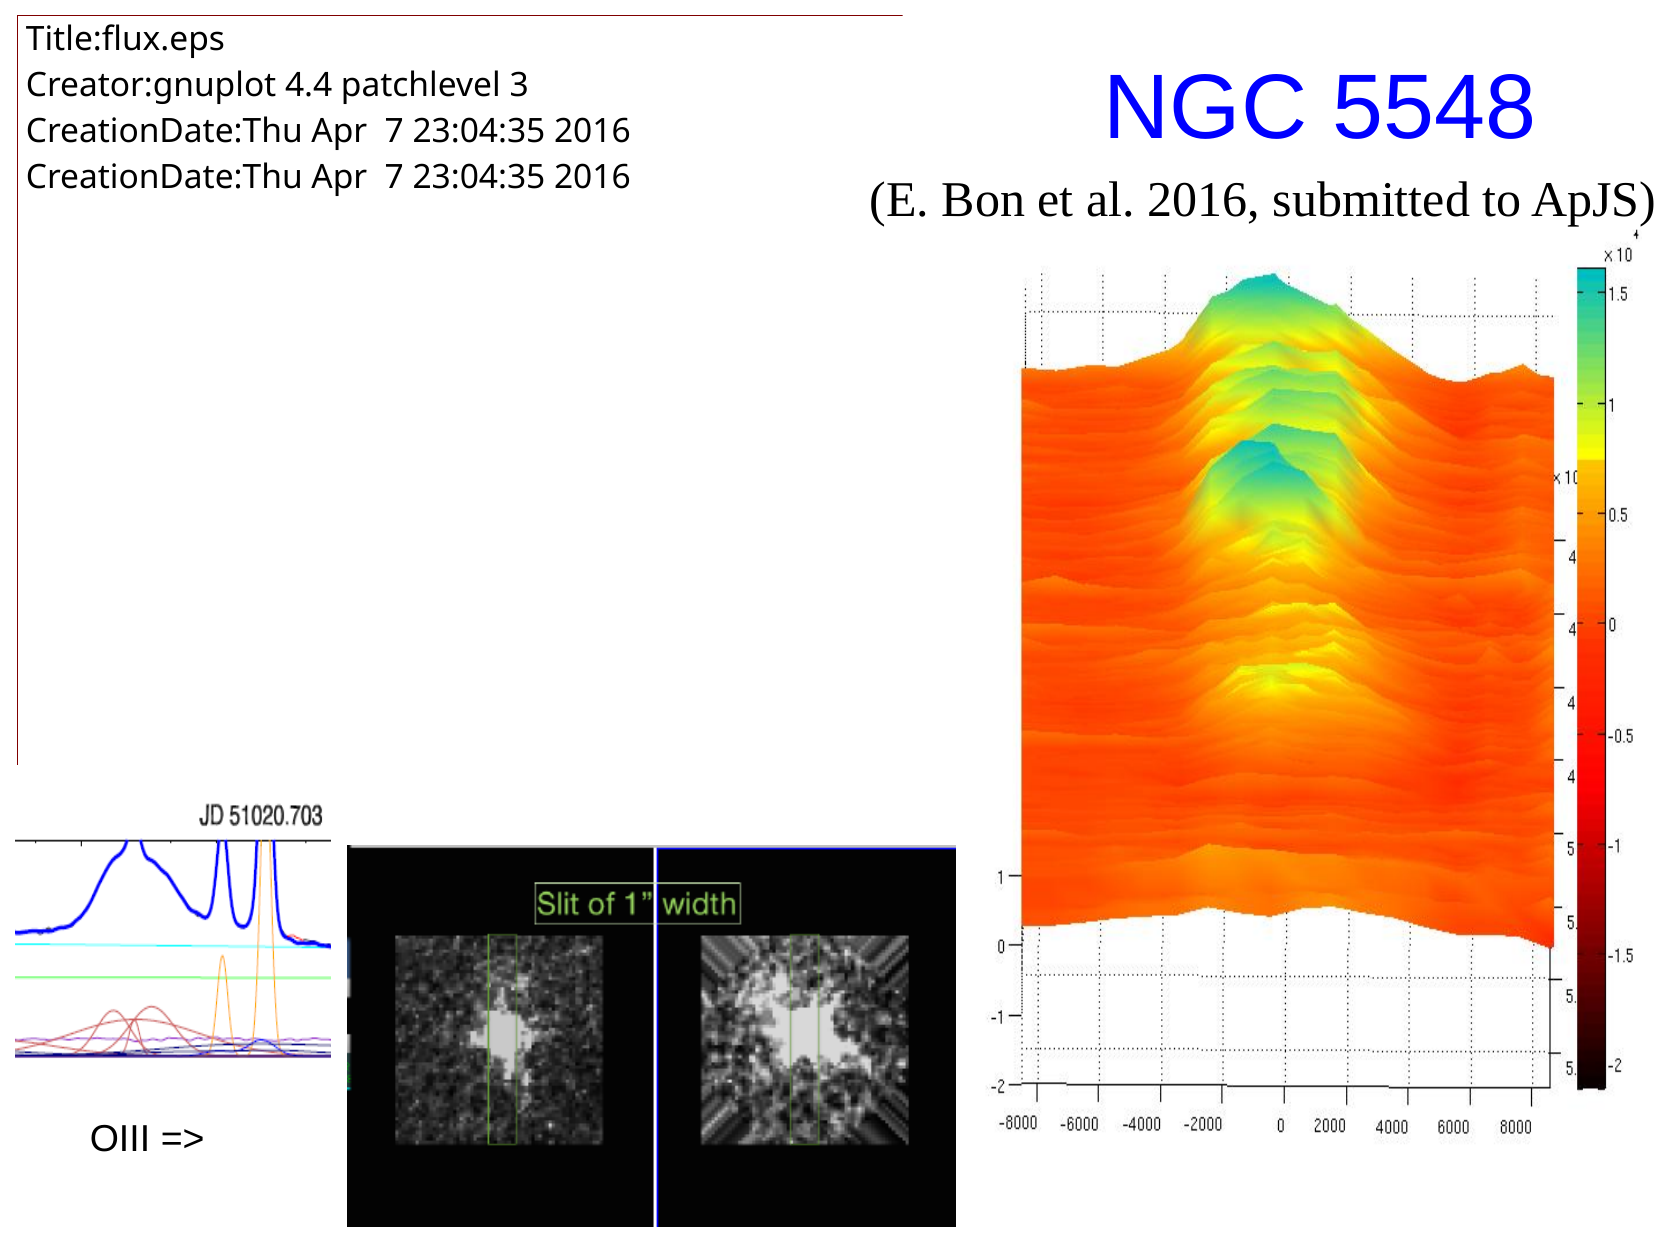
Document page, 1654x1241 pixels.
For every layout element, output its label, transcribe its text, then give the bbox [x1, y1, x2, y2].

picture [347, 236, 1654, 1228]
text_box OIII => [75, 1109, 271, 1167]
picture [15, 12, 903, 1080]
title NGC 5548 [960, 2, 1654, 165]
text_box (E. Bon et al. 2016, submitted to ApJS) [855, 165, 1654, 236]
